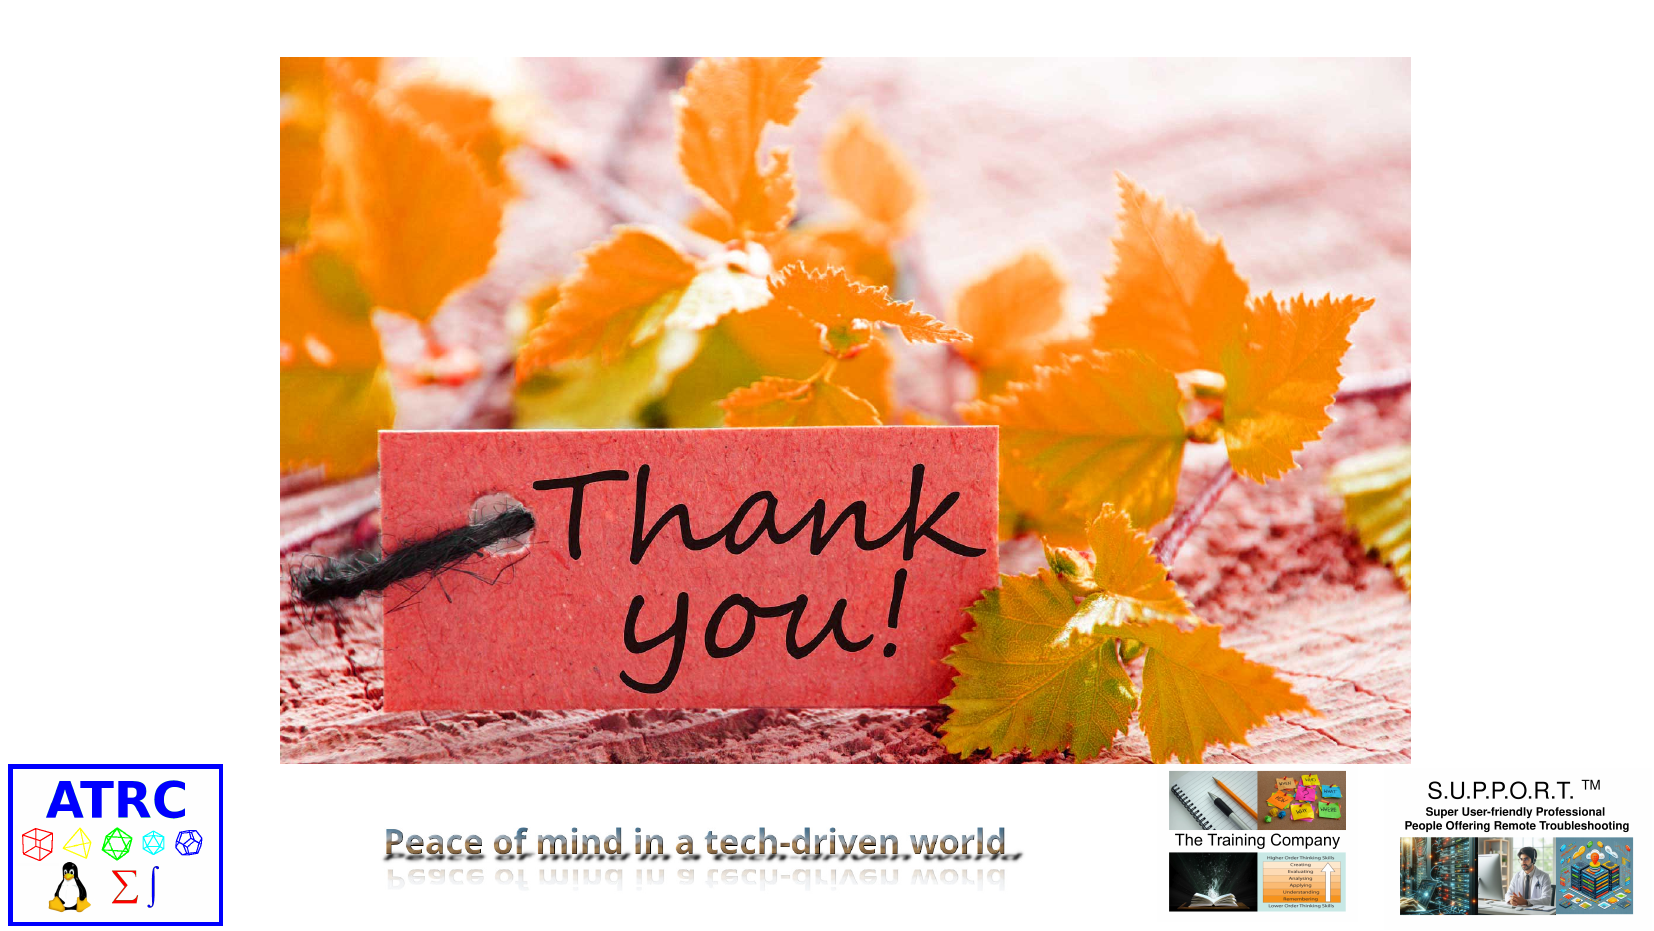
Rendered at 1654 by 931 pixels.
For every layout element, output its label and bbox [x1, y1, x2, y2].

picture [8, 764, 223, 926]
picture [1384, 768, 1652, 930]
picture [280, 57, 1411, 922]
picture [380, 814, 1026, 904]
